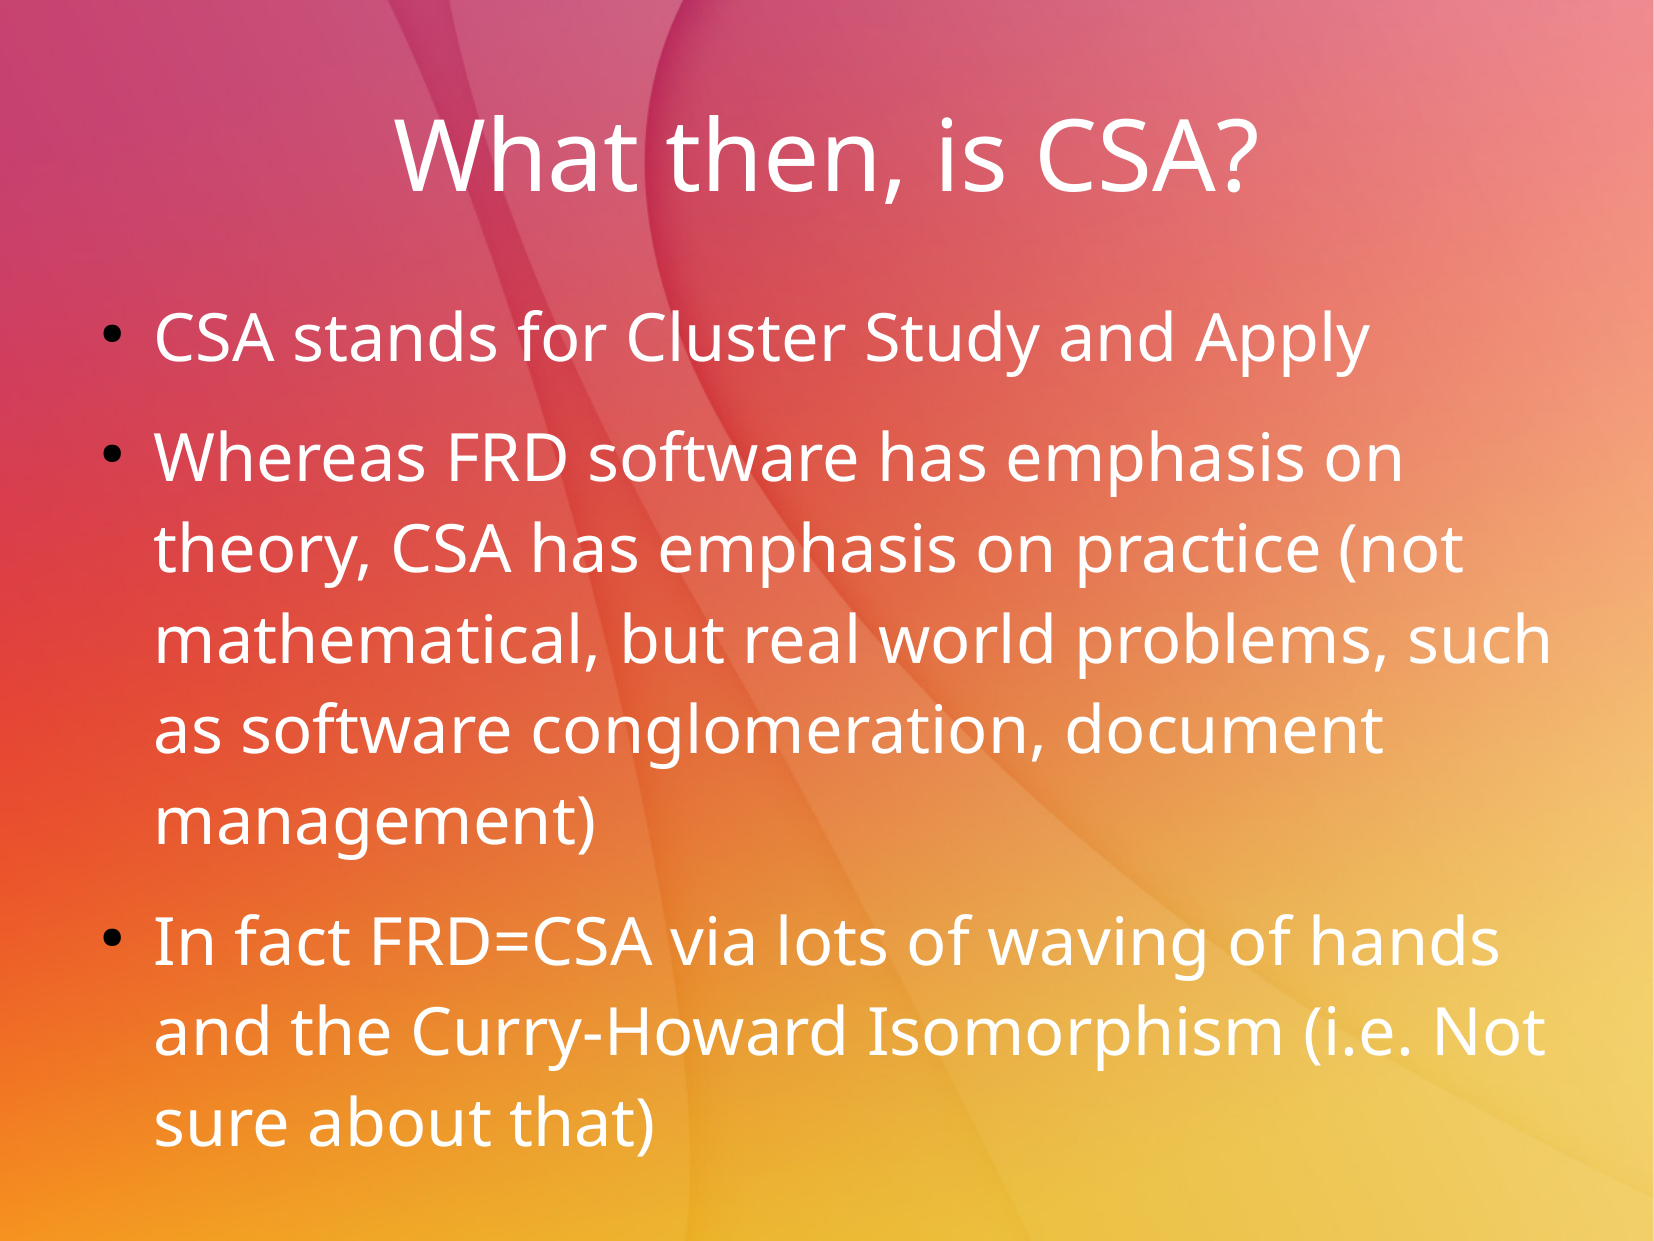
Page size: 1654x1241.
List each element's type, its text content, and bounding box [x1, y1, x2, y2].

picture [0, 0, 1654, 1241]
list CSA stands for Cluster Study and Apply Whereas FRD software has emphasis on theory, CSA has emphasis on practice (not mathematical, but real world problems, such as software conglomeration, document management) In fact FRD=CSA via lots of waving of hands and the Curry-Howard Isomorphism (i.e. Not sure about that) [82, 290, 1571, 1094]
title What then, is CSA? [82, 56, 1571, 250]
